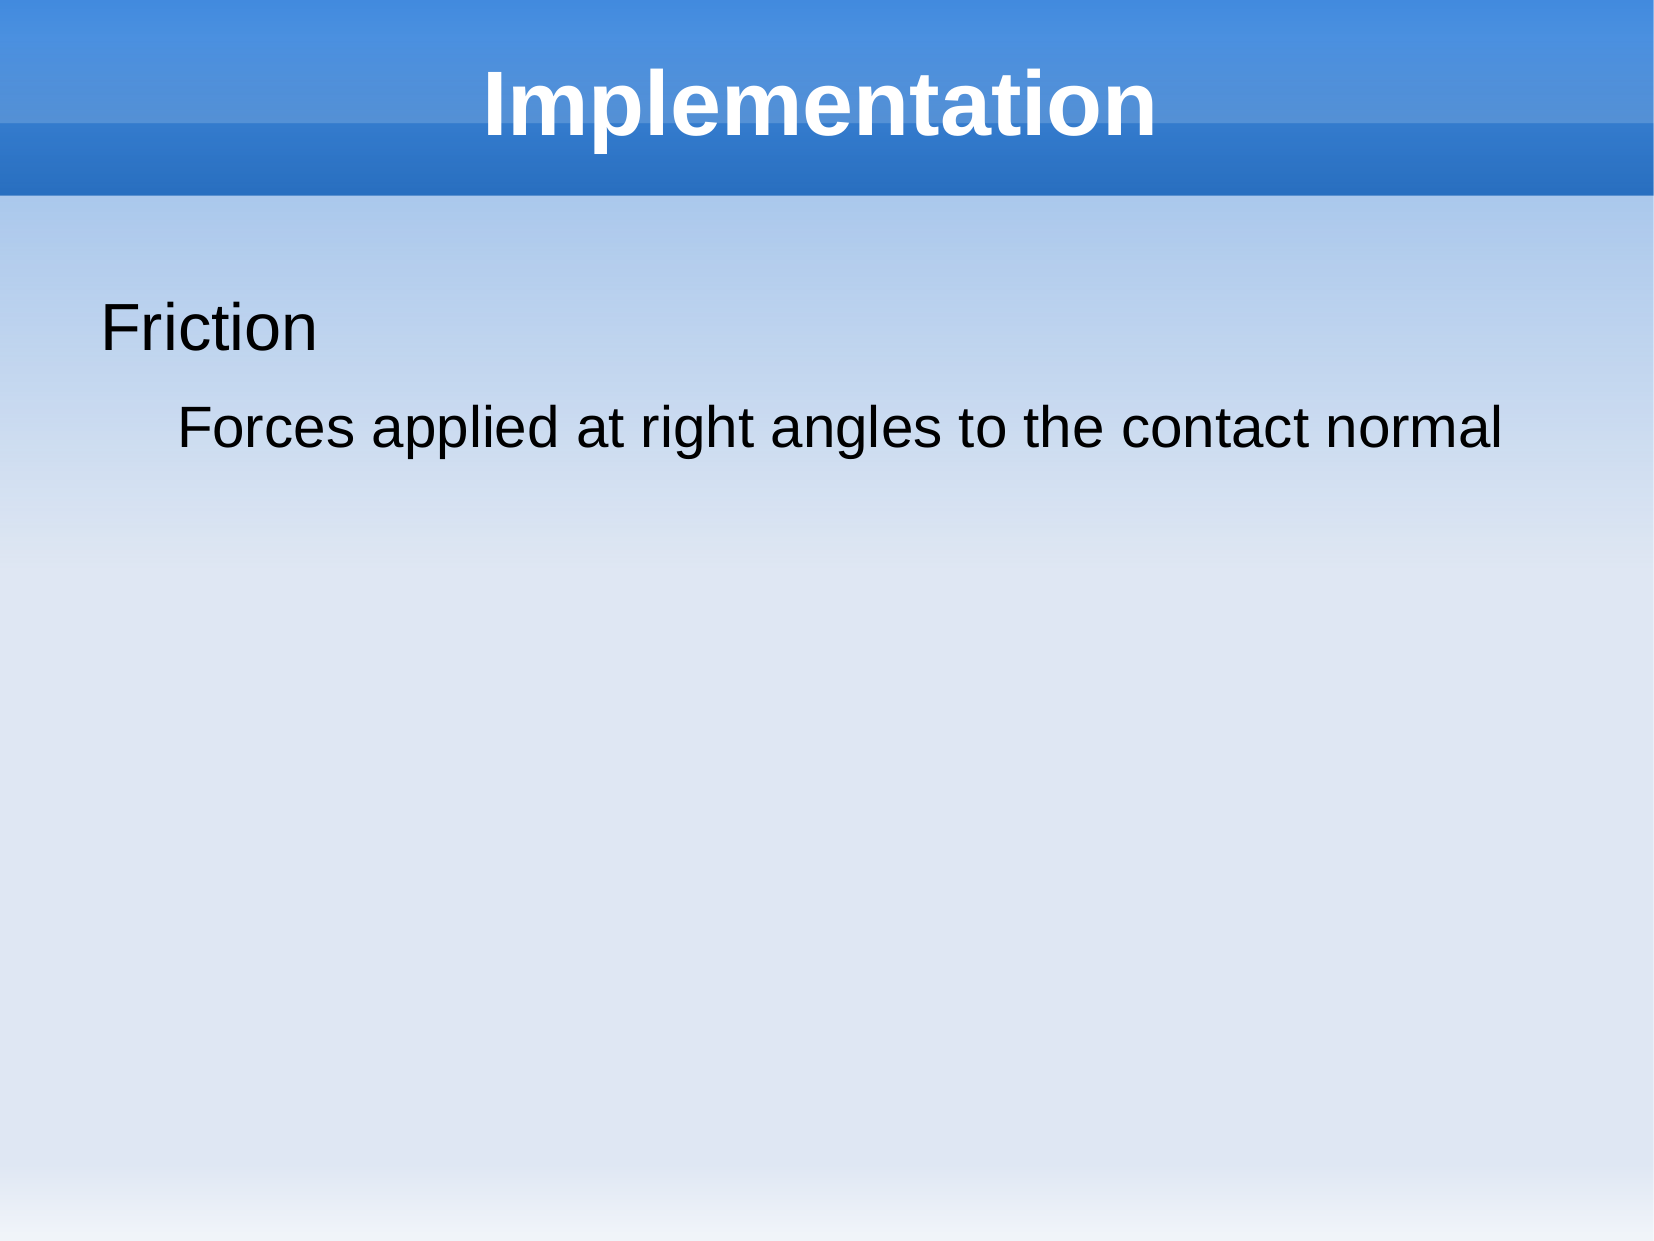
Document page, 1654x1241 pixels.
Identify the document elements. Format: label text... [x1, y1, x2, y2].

title Implementation [76, 7, 1565, 200]
list Friction Forces applied at right angles to the contact normal [82, 290, 1571, 1094]
picture [0, 0, 1654, 1241]
